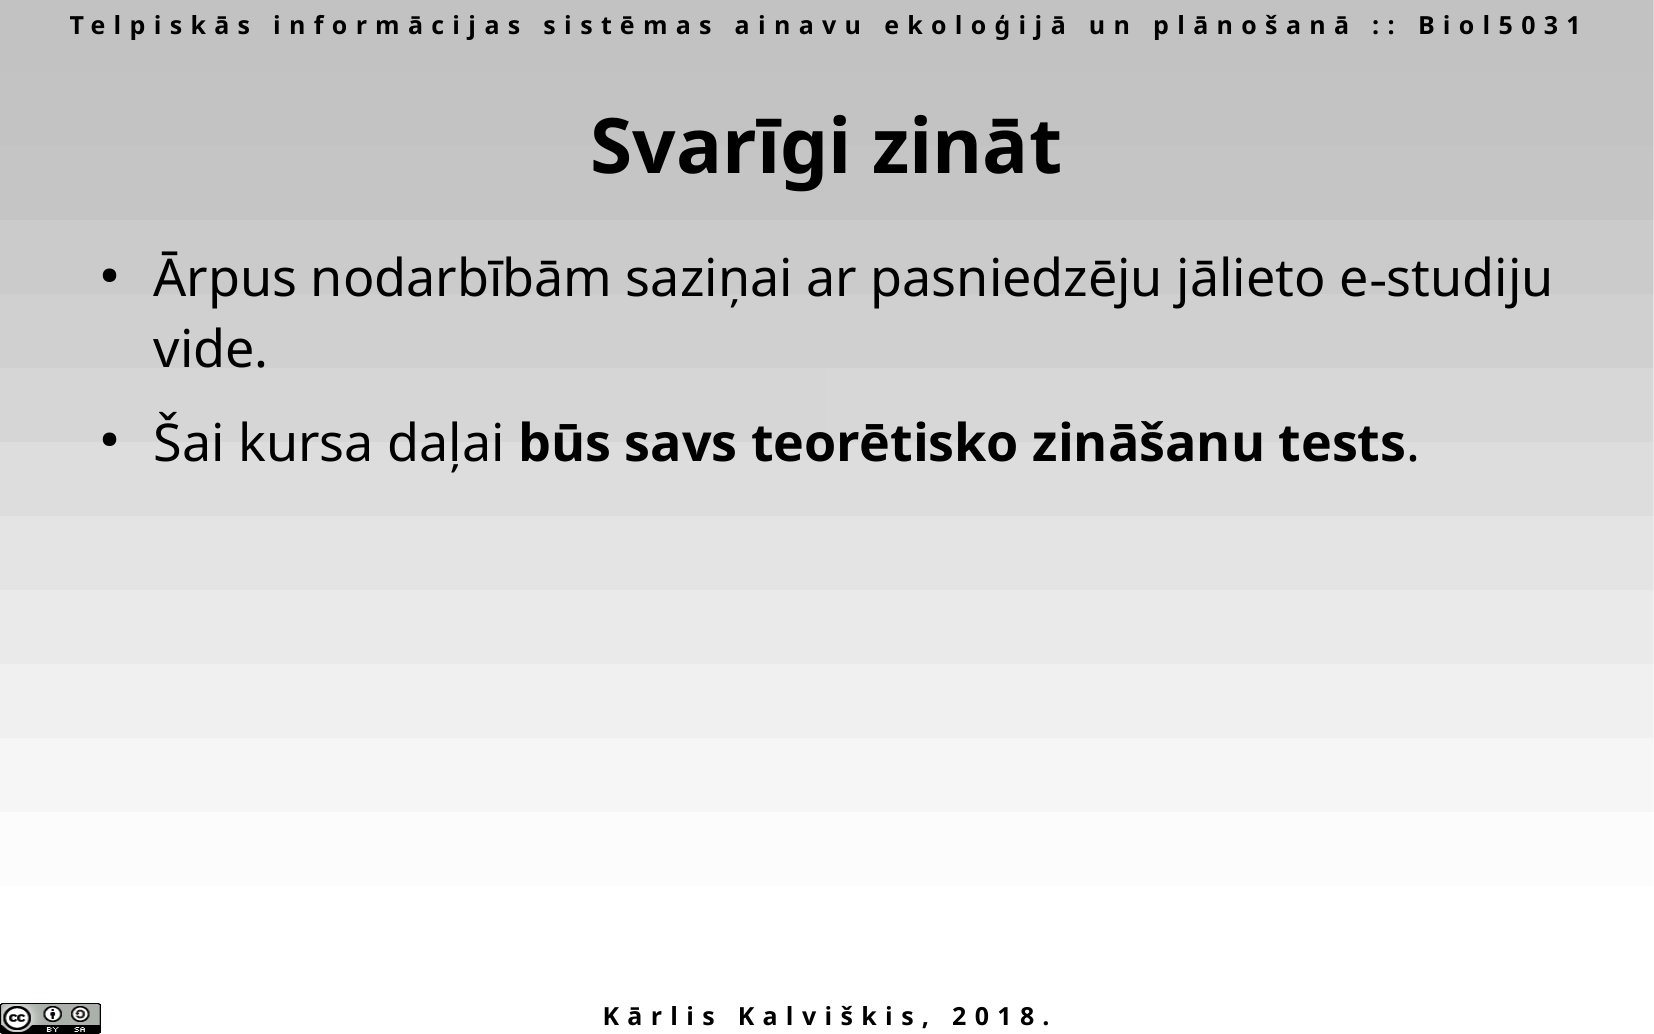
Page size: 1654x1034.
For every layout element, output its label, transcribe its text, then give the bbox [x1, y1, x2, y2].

list Ārpus nodarbībām saziņai ar pasniedzēju jālieto e‑studiju vide. Šai kursa daļai būs savs teorētisko zināšanu tests. [82, 247, 1571, 928]
title Svarīgi zināt [29, 41, 1625, 247]
picture [0, 0, 1654, 1034]
